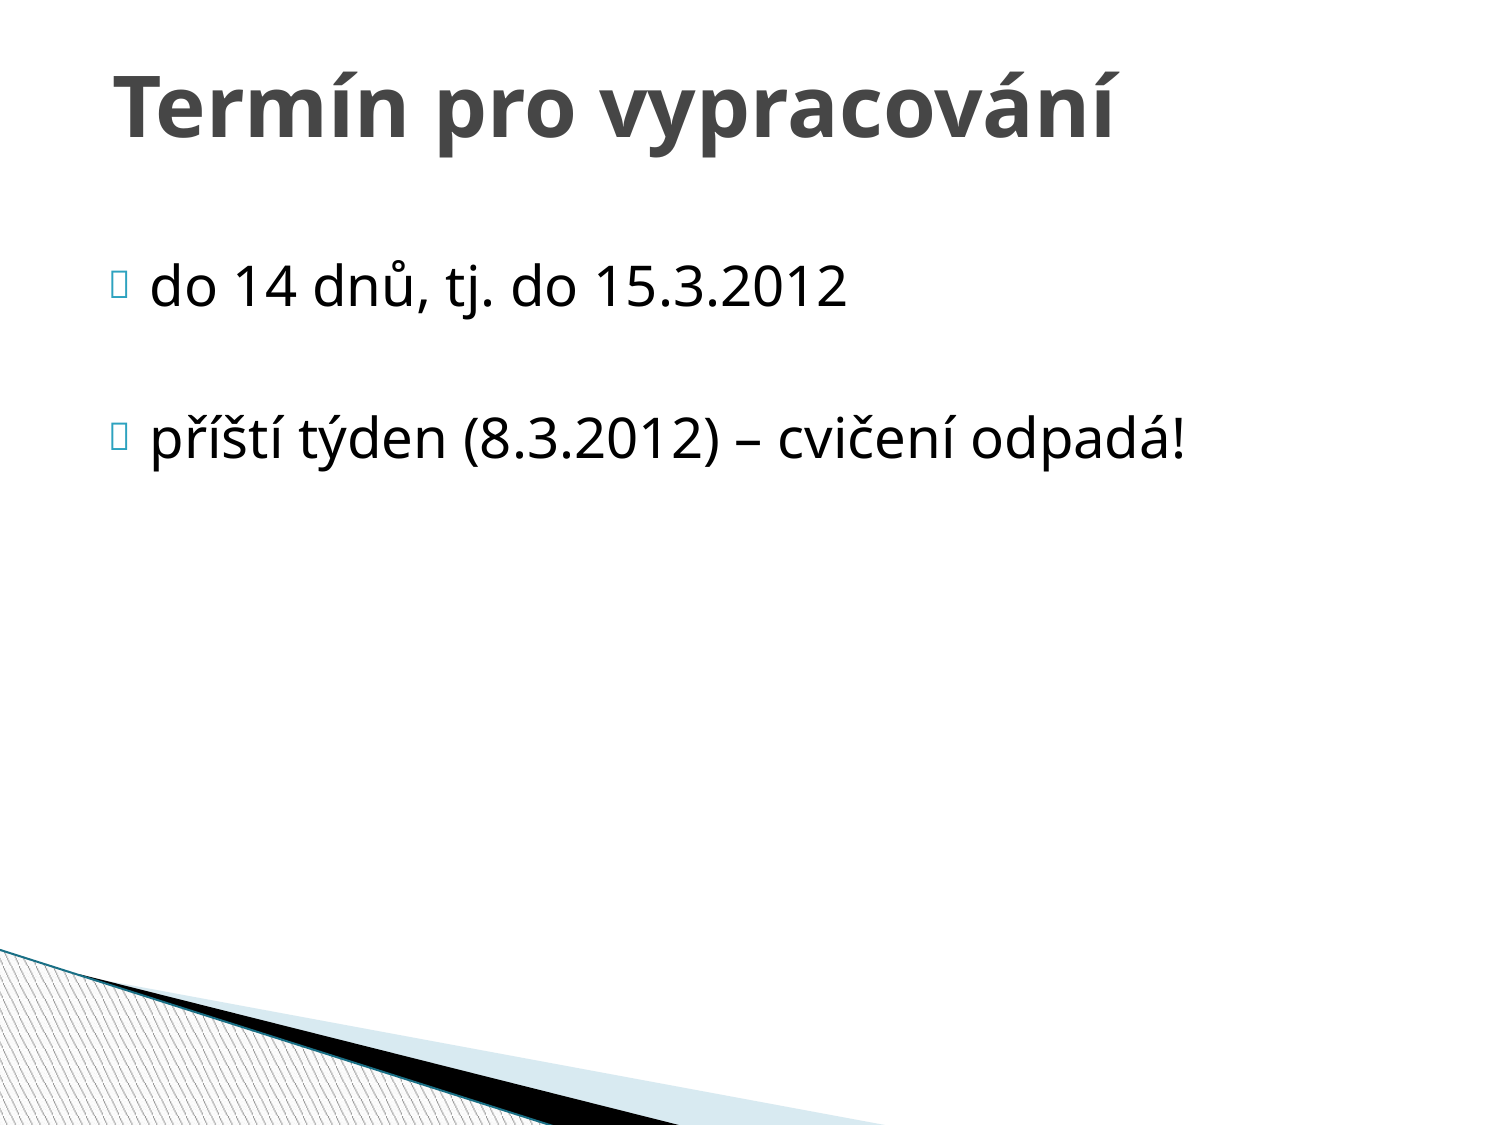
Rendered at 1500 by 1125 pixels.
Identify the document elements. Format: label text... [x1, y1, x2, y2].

title Termín pro vypracování [75, 45, 1425, 220]
list do 14 dnů, tj. do 15.3.2012 příští týden (8.3.2012) – cvičení odpadá! [75, 243, 1425, 986]
picture [0, 952, 543, 1125]
